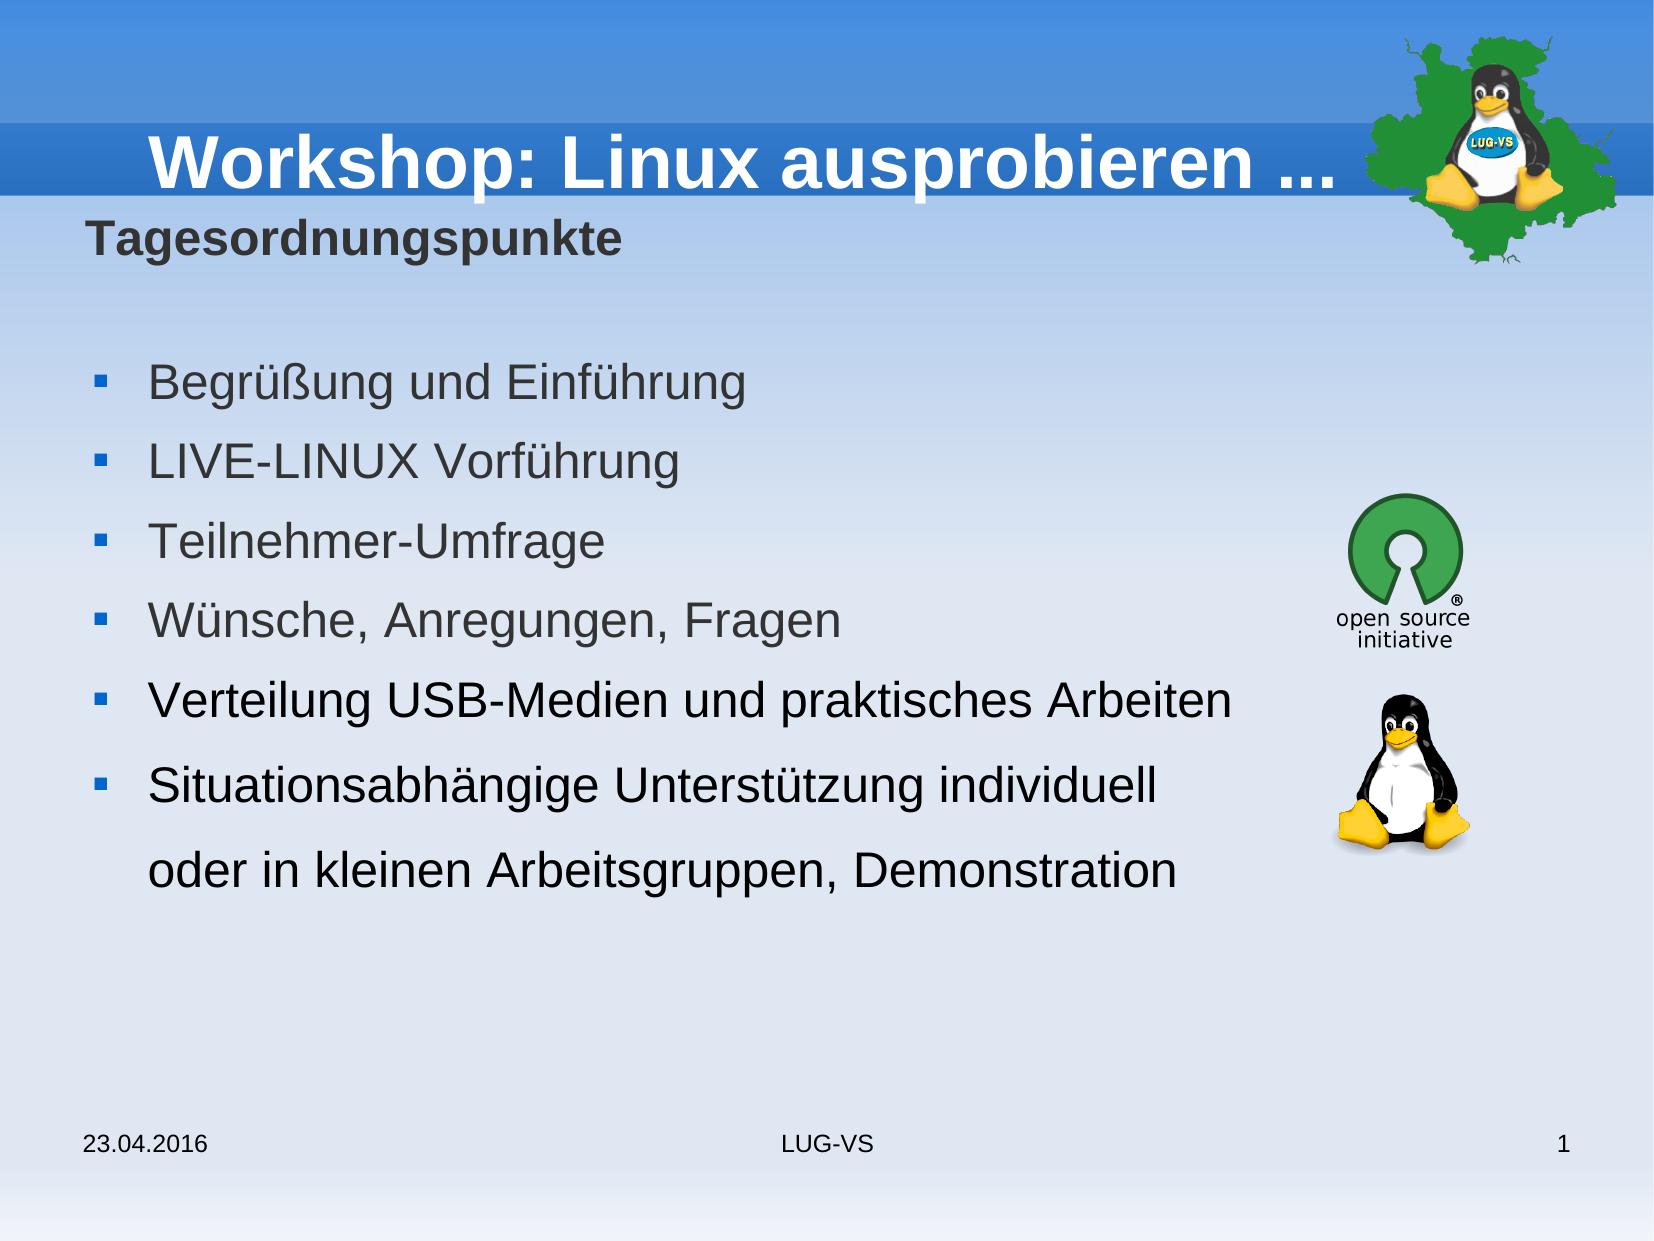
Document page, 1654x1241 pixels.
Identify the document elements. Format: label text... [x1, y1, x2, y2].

text_box Tagesordnungspunkte [14, 209, 981, 267]
list Begrüßung und Einführung LIVE-LINUX Vorführung Teilnehmer-Umfrage Wünsche, Anregungen, Fragen Verteilung USB-Medien und praktisches Arbeiten Situationsabhängige Unterstützung individuell oder in kleinen Arbeitsgruppen, Demonstration [76, 354, 1565, 1126]
picture [0, 0, 1654, 1241]
title Workshop: Linux ausprobieren ... [0, 59, 1489, 267]
